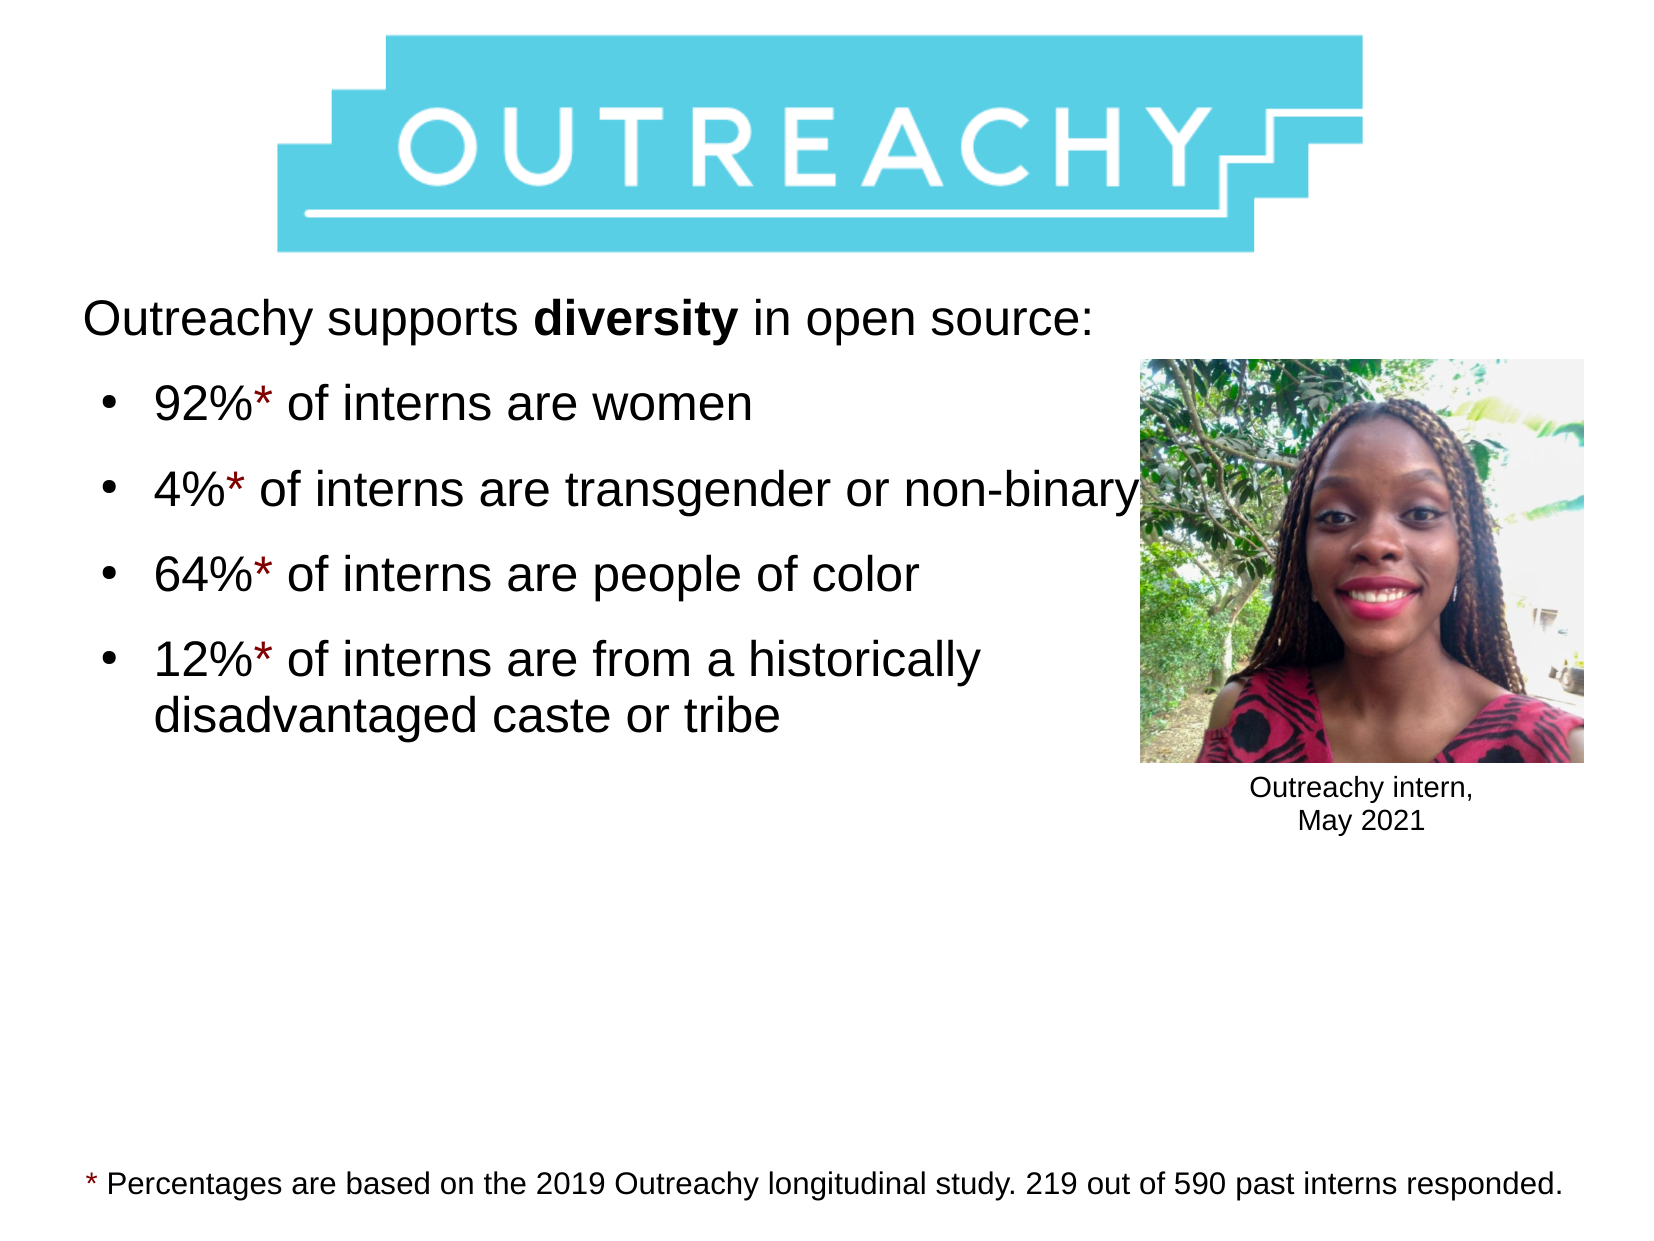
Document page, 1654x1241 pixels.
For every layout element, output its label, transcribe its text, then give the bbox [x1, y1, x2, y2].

text_box Outreachy intern, May 2021 [1151, 764, 1572, 845]
text_box * Percentages are based on the 2019 Outreachy longitudinal study. 219 out of 590 past interns responded. [70, 1158, 1606, 1211]
list Outreachy supports diversity in open source: 92%* of interns are women 4%* of interns are transgender or non-binary 64%* of interns are people of color 12%* of interns are from a historically disadvantaged caste or tribe [82, 290, 1276, 1111]
picture [1140, 359, 1584, 763]
picture [206, 15, 1447, 270]
